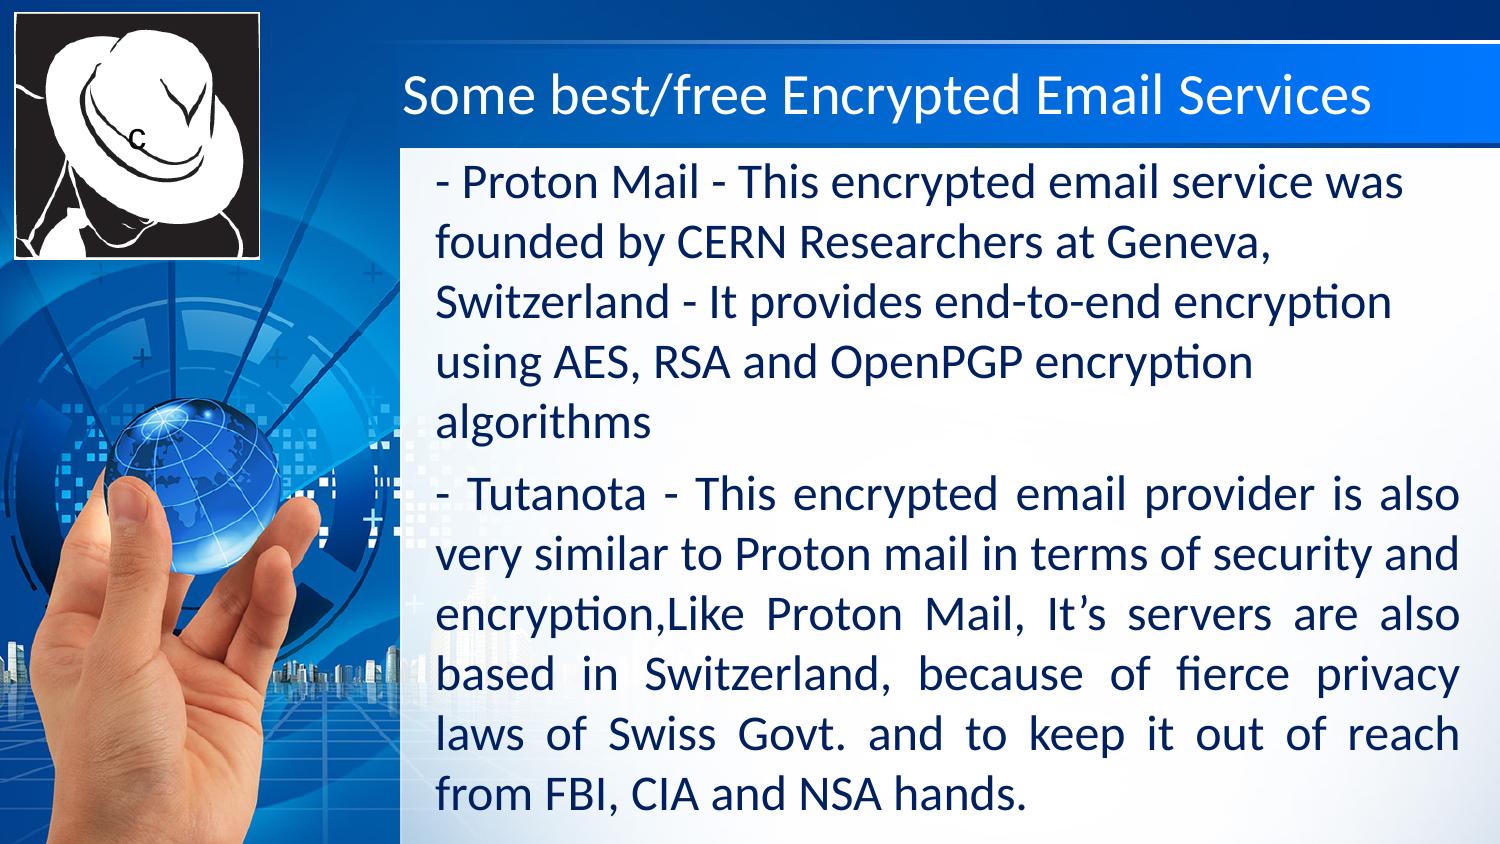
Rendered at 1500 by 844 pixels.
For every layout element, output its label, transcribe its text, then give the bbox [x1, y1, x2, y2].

picture [0, 0, 1500, 844]
list - Proton Mail - This encrypted email service was founded by CERN Researchers at Geneva, Switzerland - It provides end-to-end encryption using AES, RSA and OpenPGP encryption algorithms - Tutanota - This encrypted email provider is also very similar to Proton mail in terms of security and encryption,Like Proton Mail, It’s servers are also based in Switzerland, because of fierce privacy laws of Swiss Govt. and to keep it out of reach from FBI, CIA and NSA hands. [364, 140, 1477, 780]
title Some best/free Encrypted Email Services [387, 28, 1390, 140]
